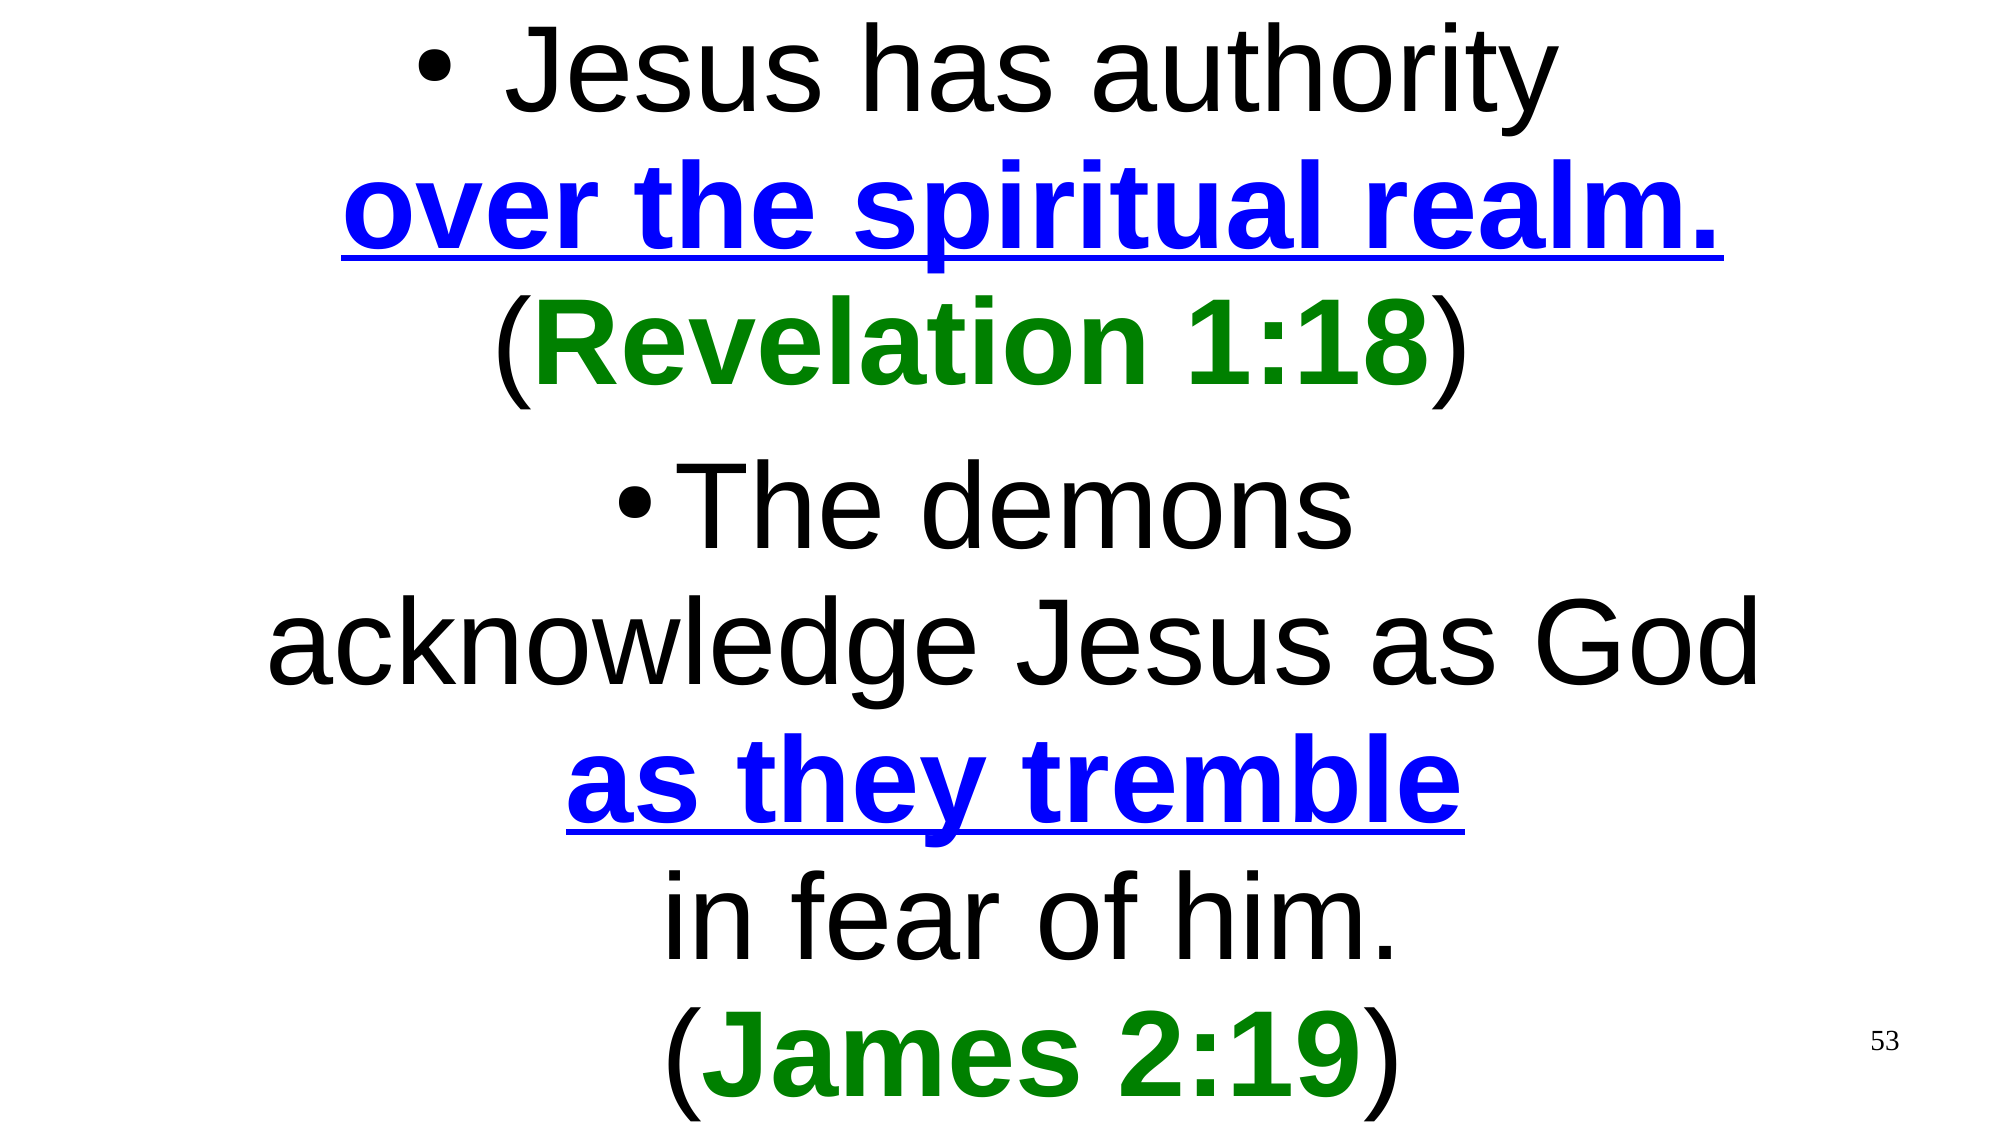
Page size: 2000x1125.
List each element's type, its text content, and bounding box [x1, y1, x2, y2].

list Jesus has authority over the spiritual realm. (Revelation 1:18) The demons acknowledge Jesus as God as they tremble in fear of him. (James 2:19) [0, 0, 1996, 1123]
